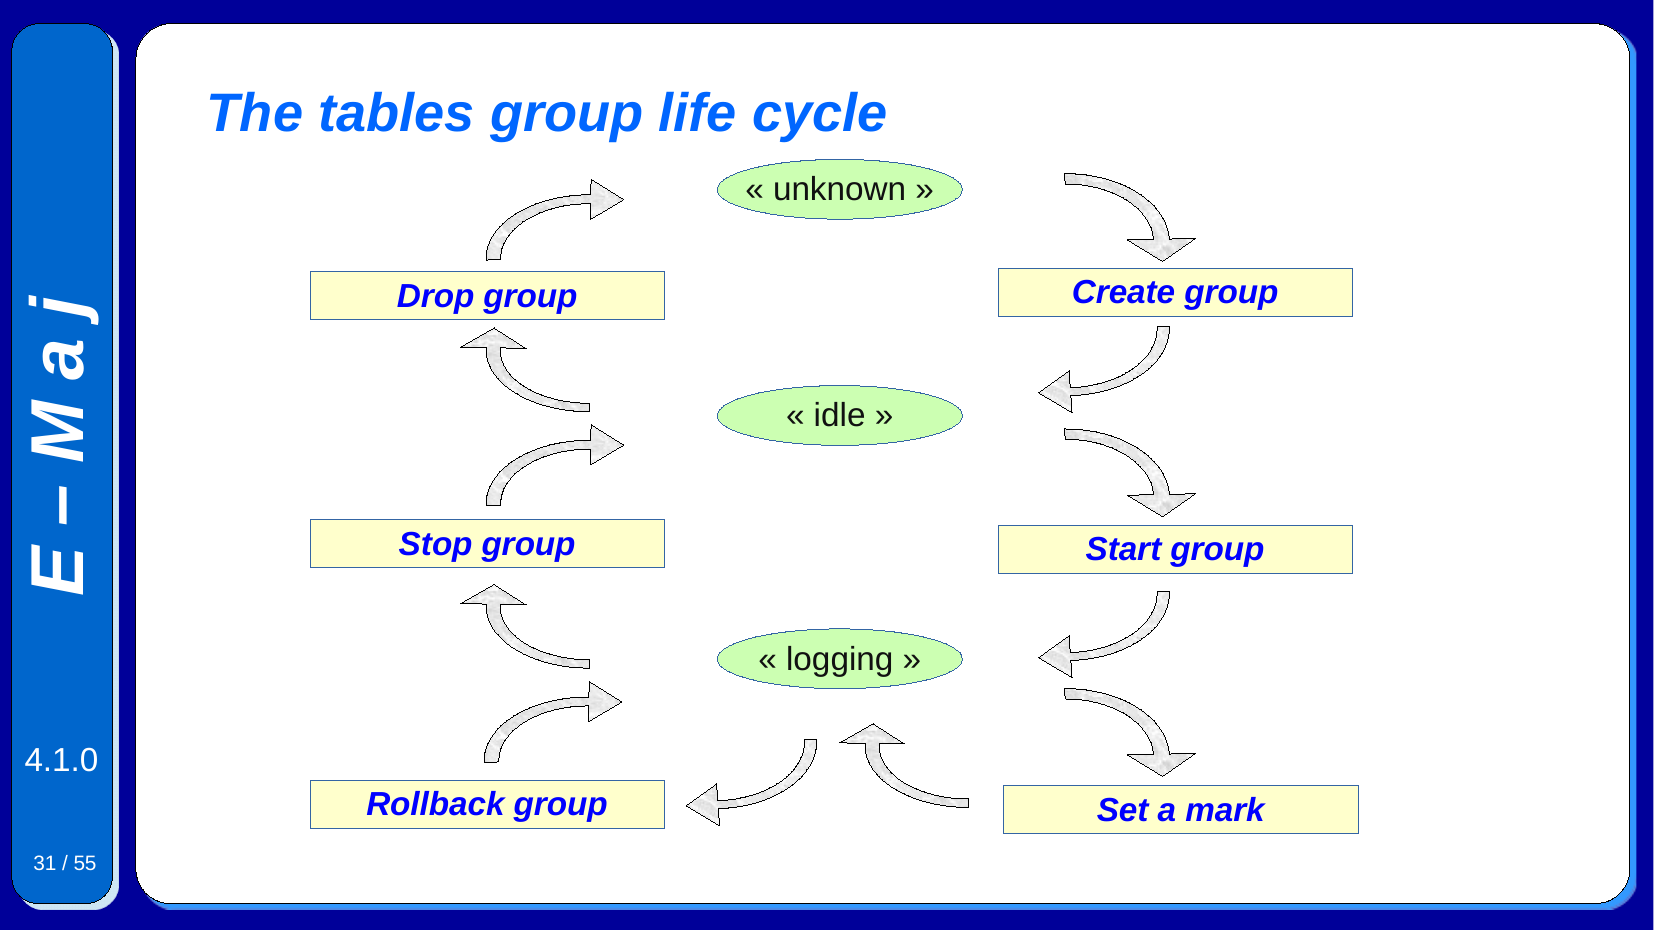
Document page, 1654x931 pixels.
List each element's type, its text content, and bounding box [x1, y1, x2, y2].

text_box [1038, 326, 1170, 413]
text_box [460, 327, 590, 412]
text_box [686, 739, 817, 826]
text_box Drop group [310, 271, 665, 320]
text_box Start group [998, 525, 1353, 574]
text_box Rollback group [310, 780, 665, 829]
text_box [486, 179, 624, 261]
text_box Stop group [310, 519, 665, 568]
text_box « idle » [717, 385, 963, 446]
text_box [486, 424, 624, 506]
text_box Create group [998, 268, 1353, 317]
text_box [1038, 591, 1170, 678]
title The tables group life cycle [206, 34, 1593, 191]
text_box Set a mark [1003, 785, 1359, 834]
text_box « unknown » [717, 159, 963, 220]
text_box « logging » [717, 628, 963, 689]
text_box [1064, 428, 1196, 517]
text_box [1064, 688, 1196, 777]
text_box [484, 681, 622, 763]
text_box [460, 584, 590, 669]
text_box [1064, 173, 1196, 262]
text_box [839, 723, 969, 808]
